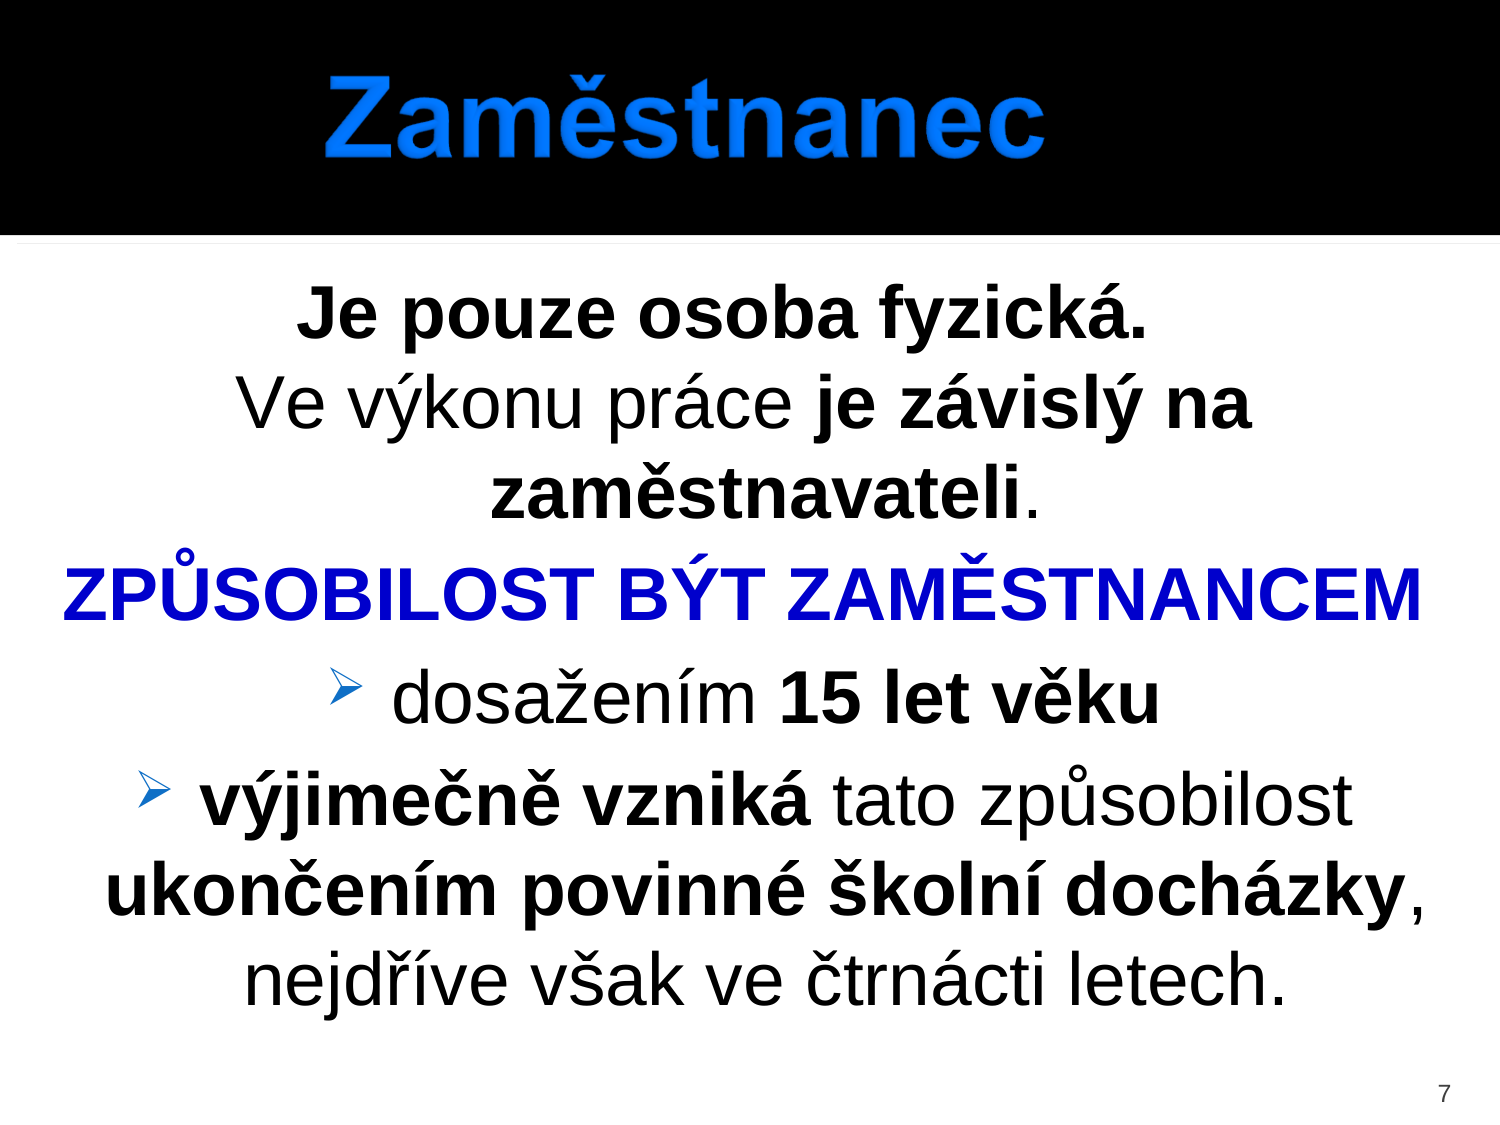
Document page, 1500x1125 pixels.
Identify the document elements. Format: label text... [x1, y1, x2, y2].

text_box [69, 10, 1297, 187]
text_box Je pouze osoba fyzická. Ve výkonu práce je závislý na zaměstnavateli. ZPŮSOBILOST BÝT ZAMĚSTNANCEM dosažením 15 let věku výjimečně vzniká tato způsobilost ukončením povinné školní docházky, nejdříve však ve čtrnácti letech. [41, 255, 1447, 1071]
text_box <číslo> [1345, 1062, 1467, 1108]
